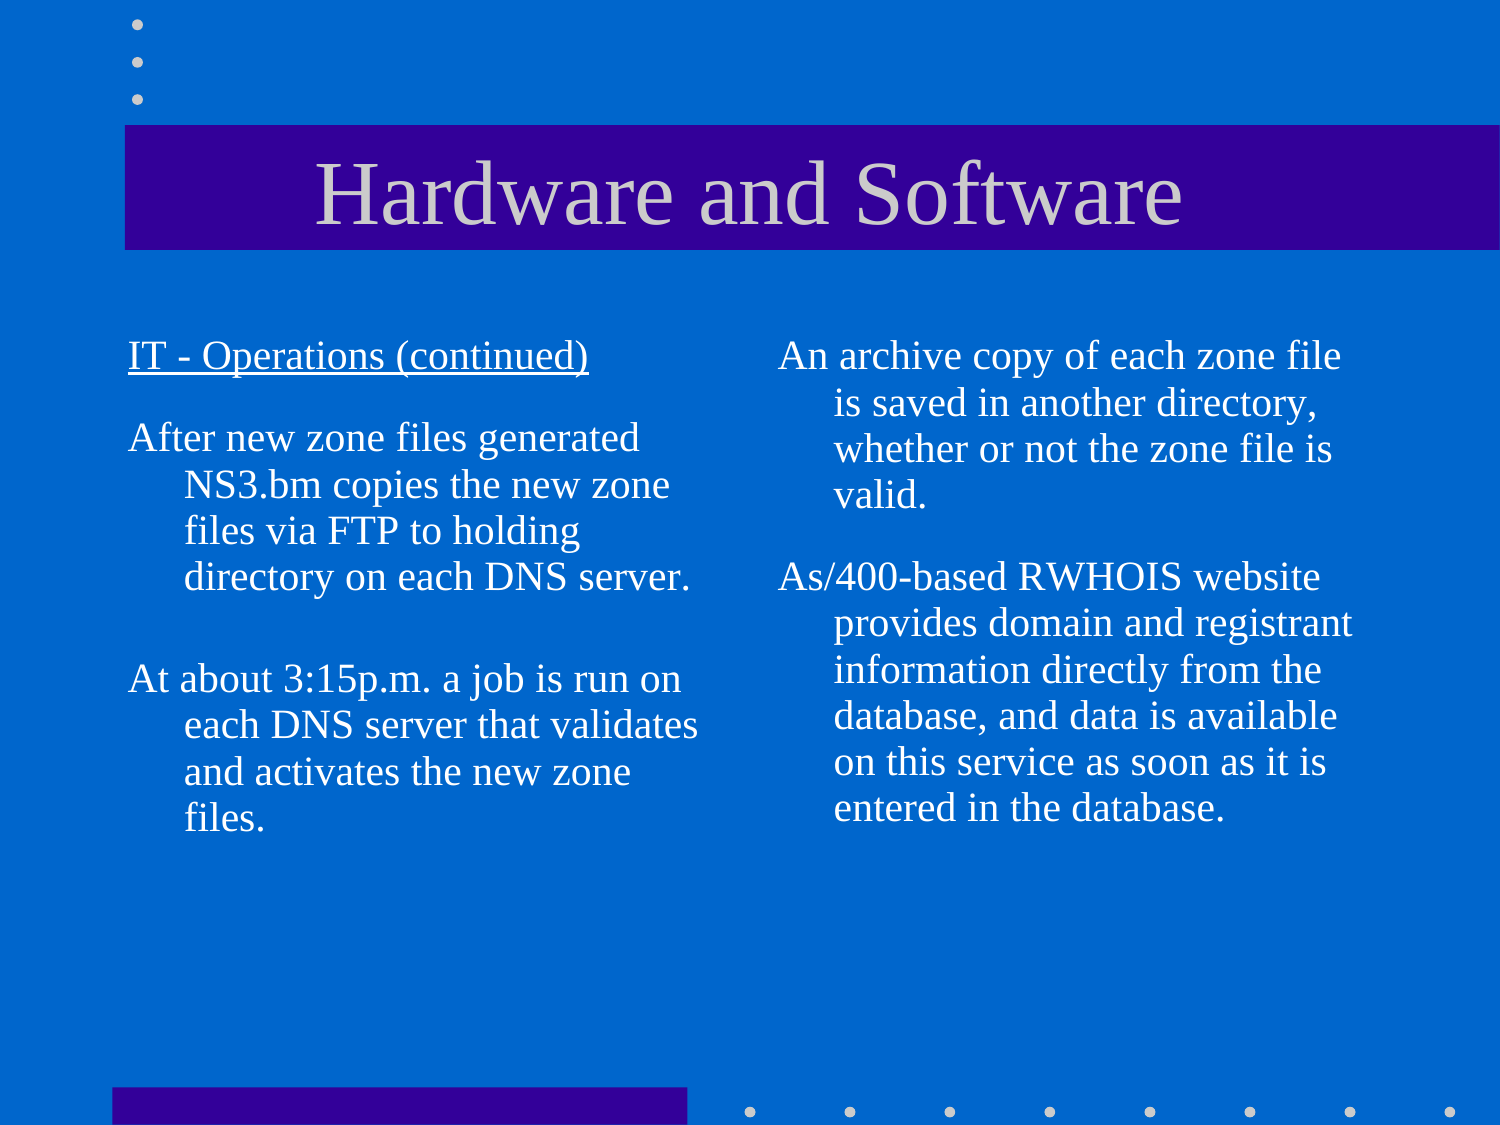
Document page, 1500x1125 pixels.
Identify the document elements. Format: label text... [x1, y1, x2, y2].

title Hardware and Software [112, 99, 1388, 288]
list An archive copy of each zone file is saved in another directory, whether or not the zone file is valid. As/400-based RWHOIS website provides domain and registrant information directly from the database, and data is available on this service as soon as it is entered in the database. [762, 324, 1388, 1001]
list IT - Operations (continued) After new zone files generated NS3.bm copies the new zone files via FTP to holding directory on each DNS server. At about 3:15p.m. a job is run on each DNS server that validates and activates the new zone files. [112, 324, 738, 1092]
